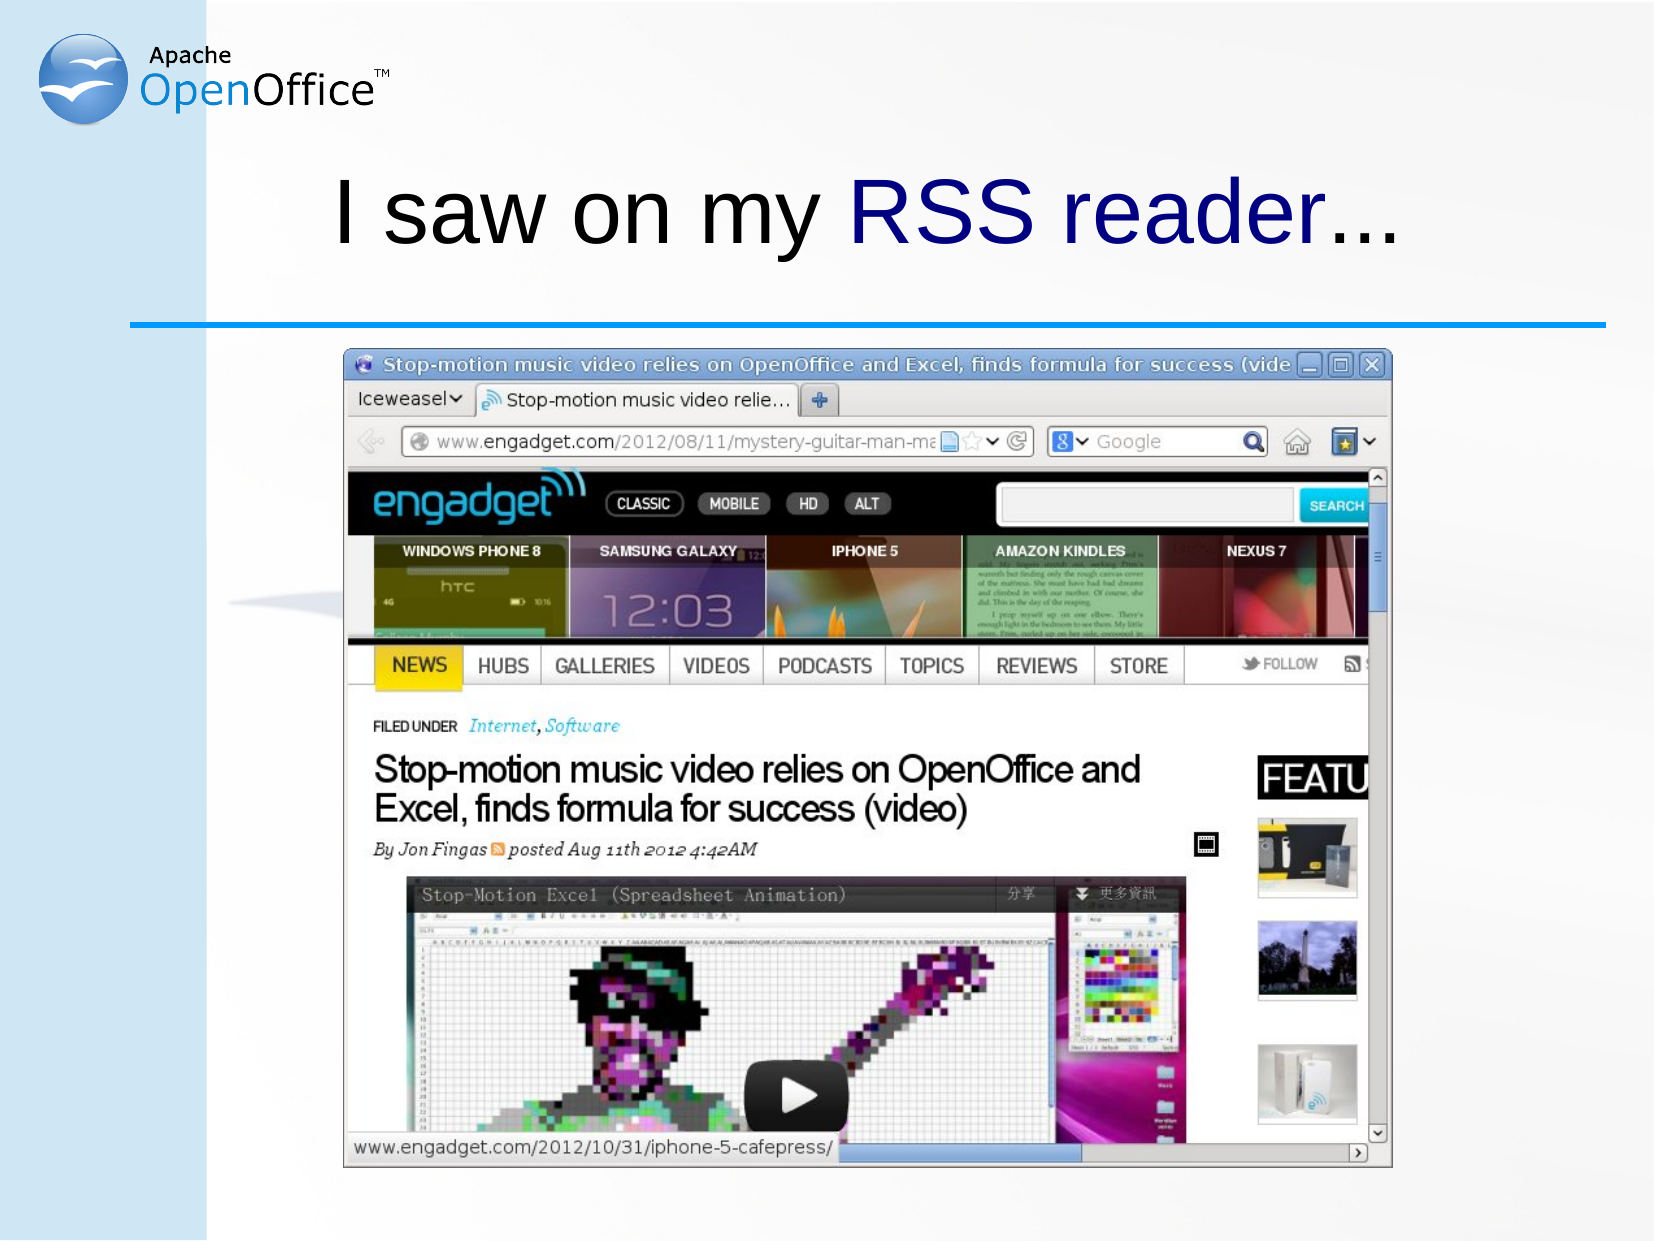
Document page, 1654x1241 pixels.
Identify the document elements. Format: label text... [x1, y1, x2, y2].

title I saw on my RSS reader... [165, 108, 1571, 316]
picture [35, 2, 1654, 1241]
